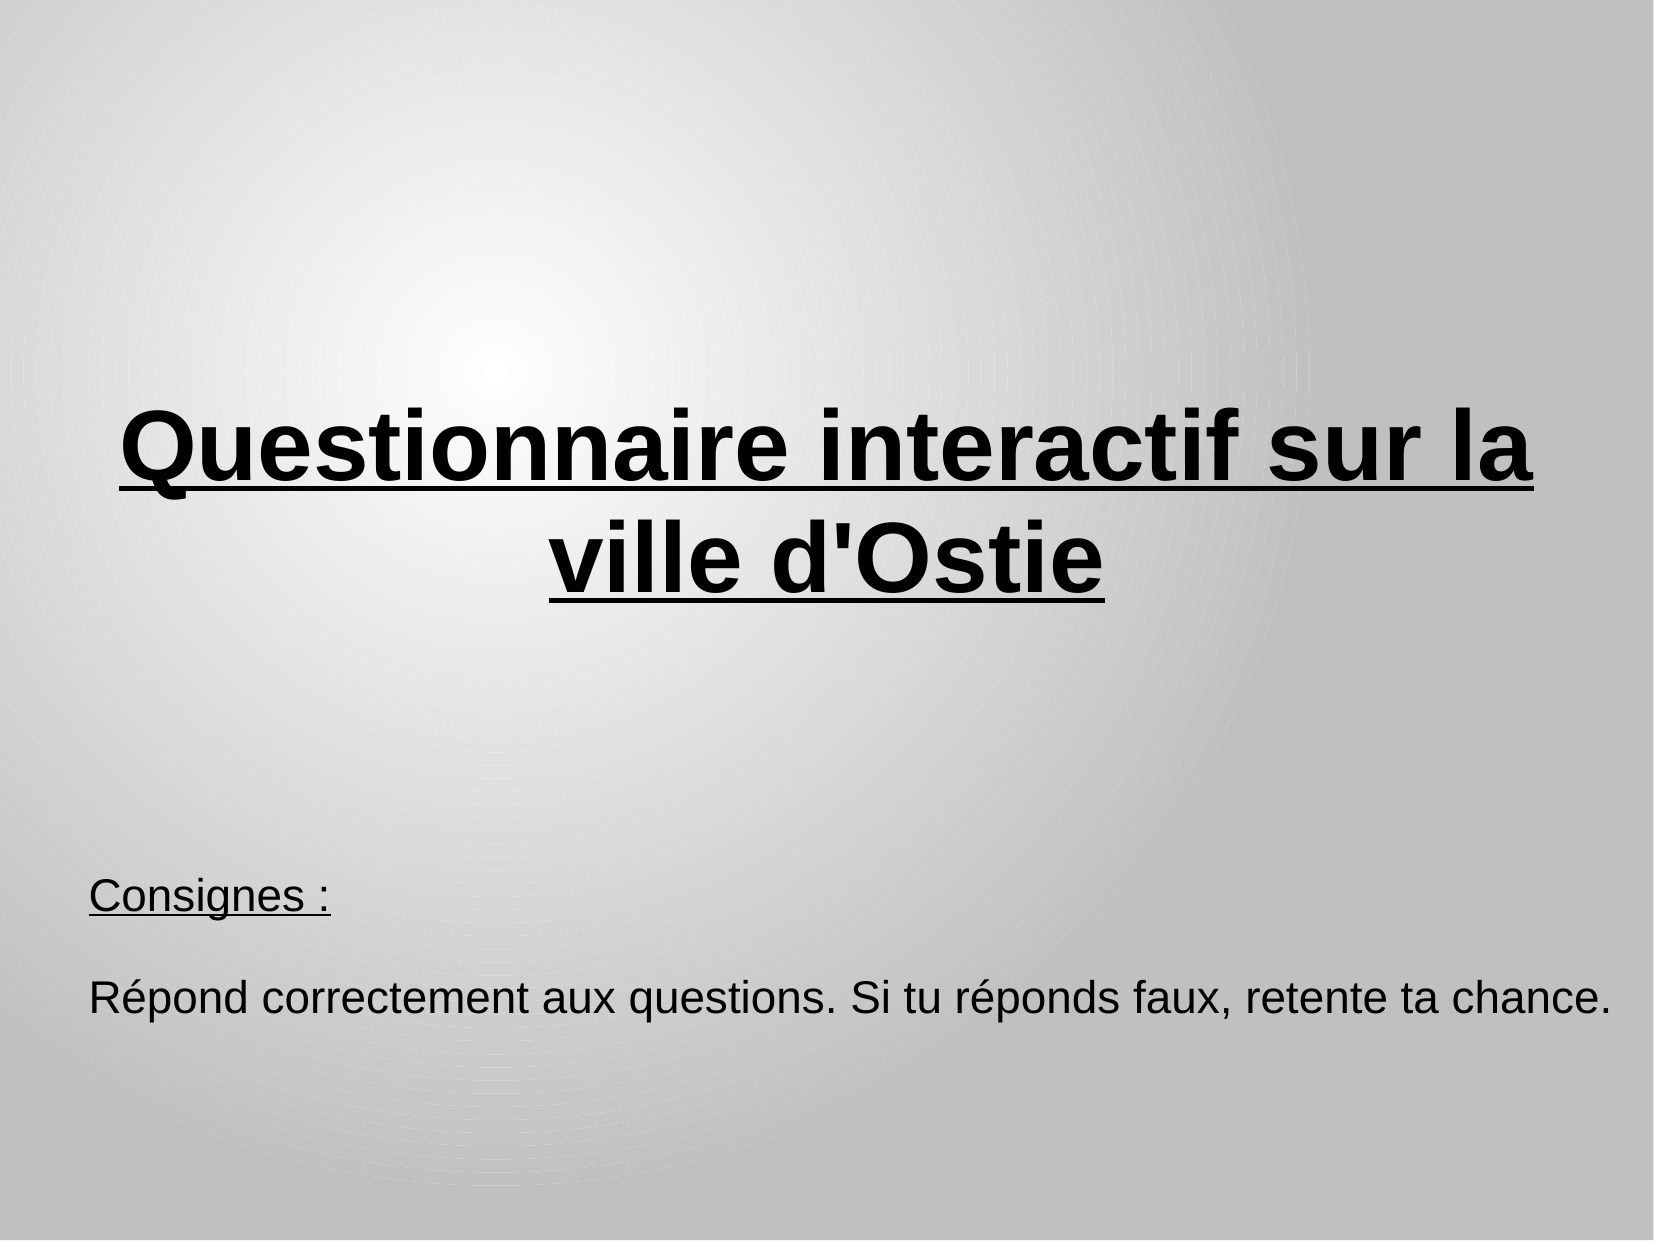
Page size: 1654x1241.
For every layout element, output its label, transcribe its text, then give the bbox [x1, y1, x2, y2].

text_box Consignes : Répond correctement aux questions. Si tu réponds faux, retente ta chance. [0, 862, 1654, 1052]
text_box Questionnaire interactif sur la ville d'Ostie [0, 382, 1654, 621]
